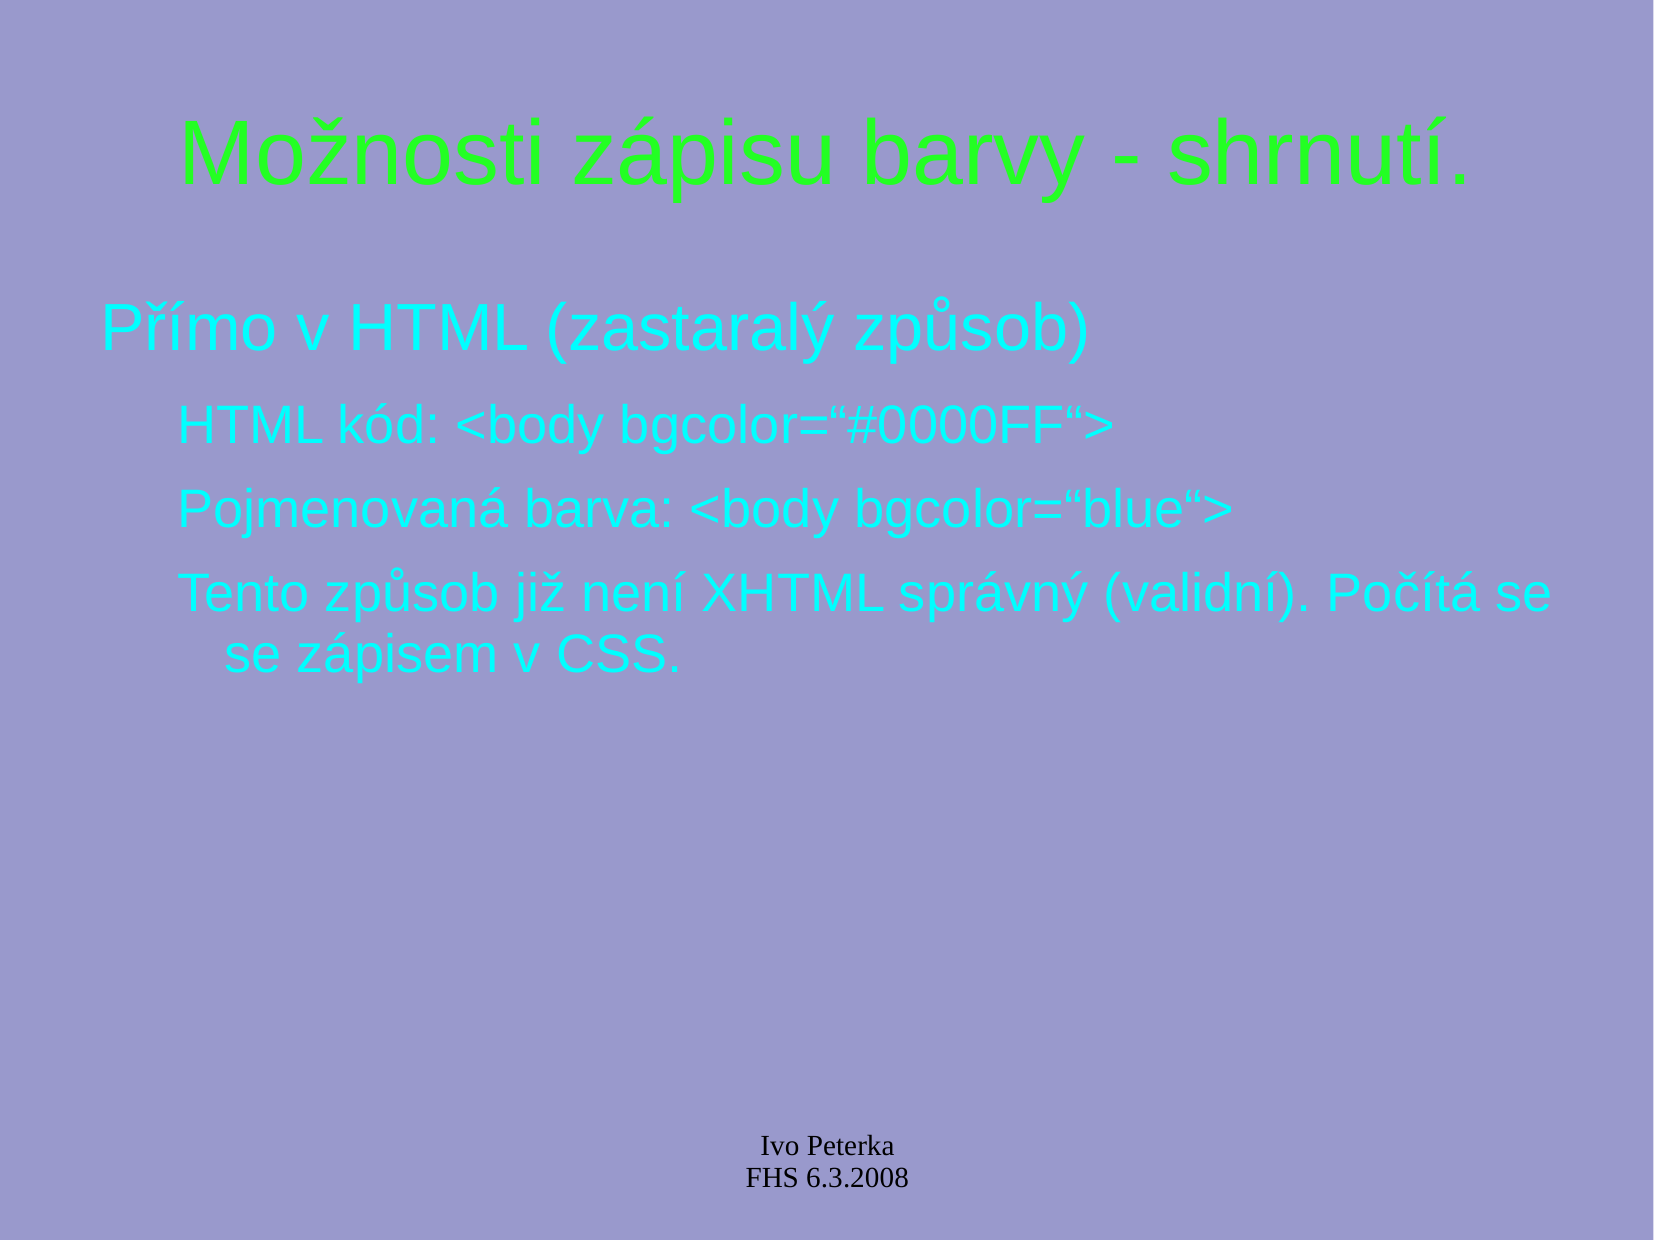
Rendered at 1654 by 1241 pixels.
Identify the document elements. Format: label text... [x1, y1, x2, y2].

title Možnosti zápisu barvy - shrnutí. [82, 56, 1571, 250]
list Přímo v HTML (zastaralý způsob) HTML kód: <body bgcolor=“#0000FF“> Pojmenovaná barva: <body bgcolor=“blue“> Tento způsob již není XHTML správný (validní). Počítá se se zápisem v CSS. [82, 290, 1571, 1094]
